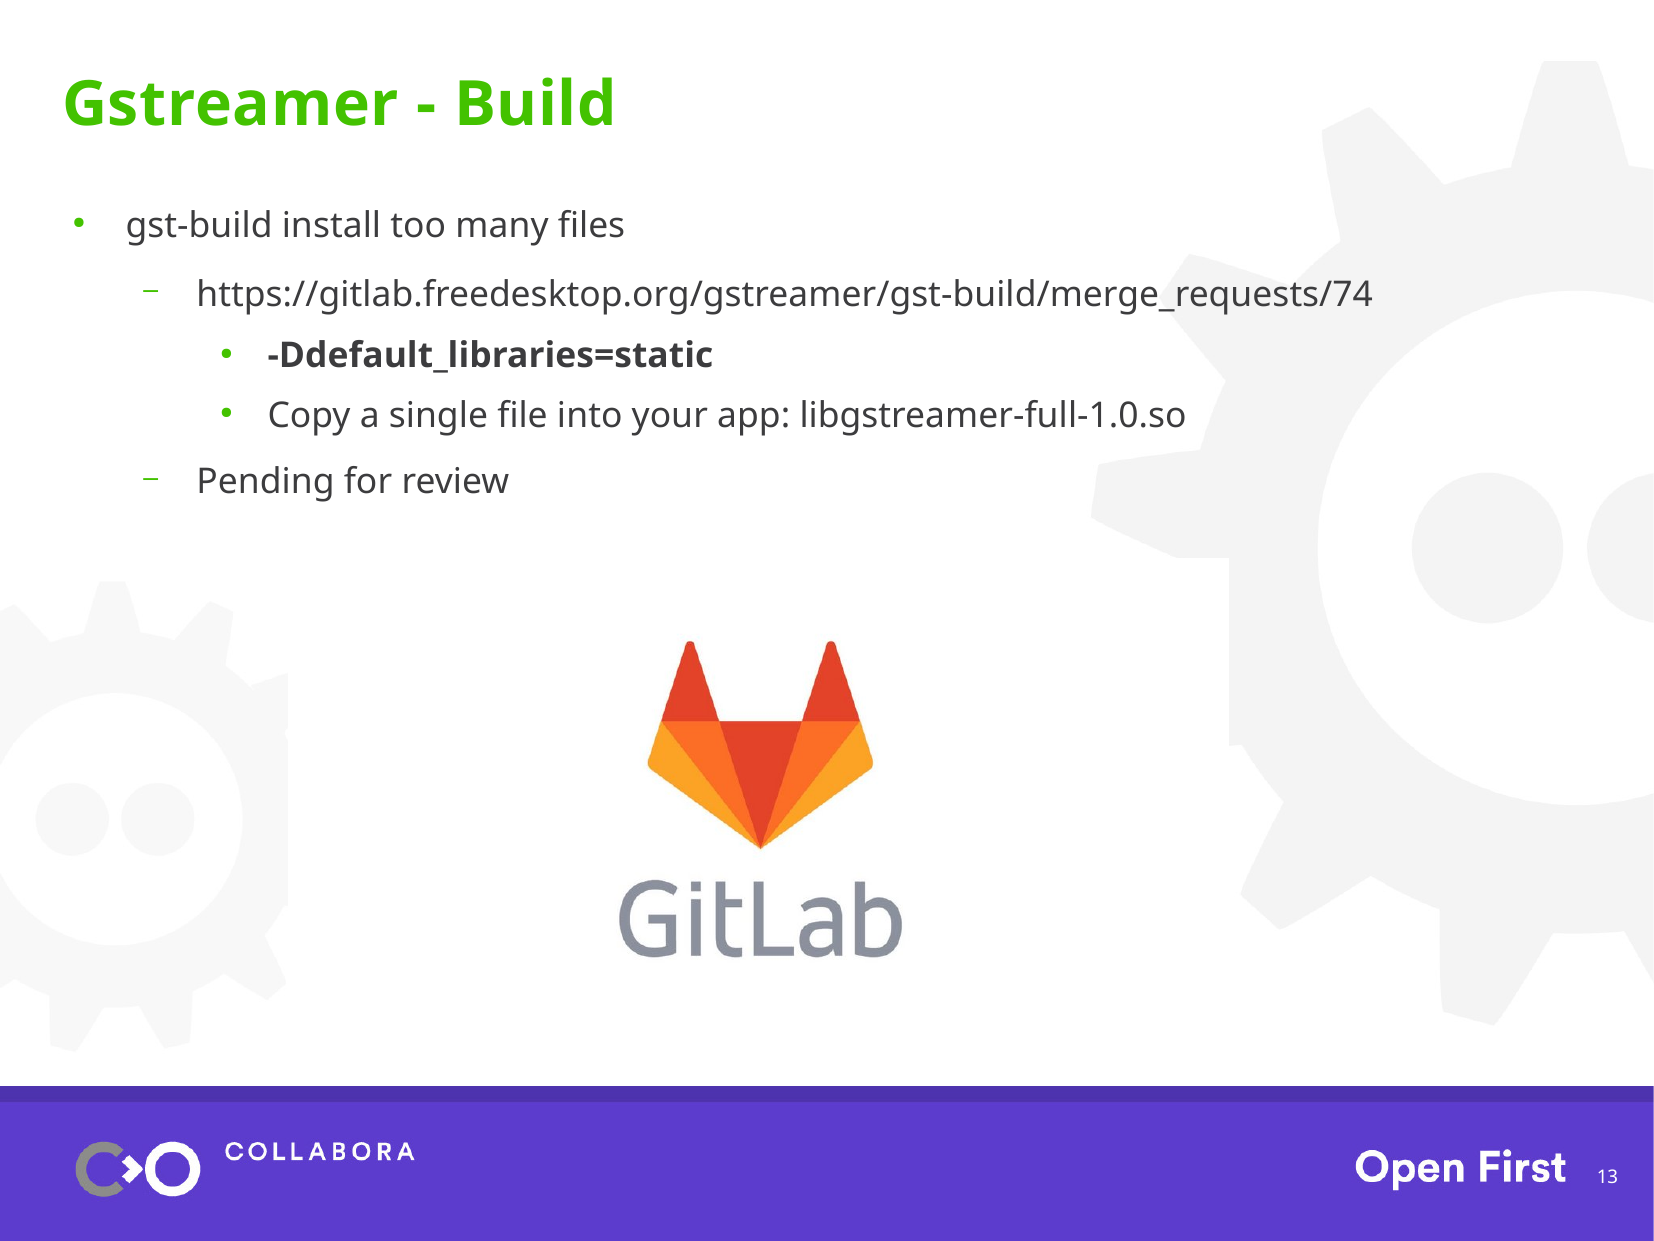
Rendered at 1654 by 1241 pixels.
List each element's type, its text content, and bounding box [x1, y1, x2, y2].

picture [0, 0, 1654, 1241]
title Gstreamer - Build [62, 62, 1638, 138]
list gst-build install too many files https://gitlab.freedesktop.org/gstreamer/gst-build/merge_requests/74 -Ddefault_libraries=static Copy a single file into your app: libgstreamer-full-1.0.so Pending for review [54, 181, 1630, 945]
